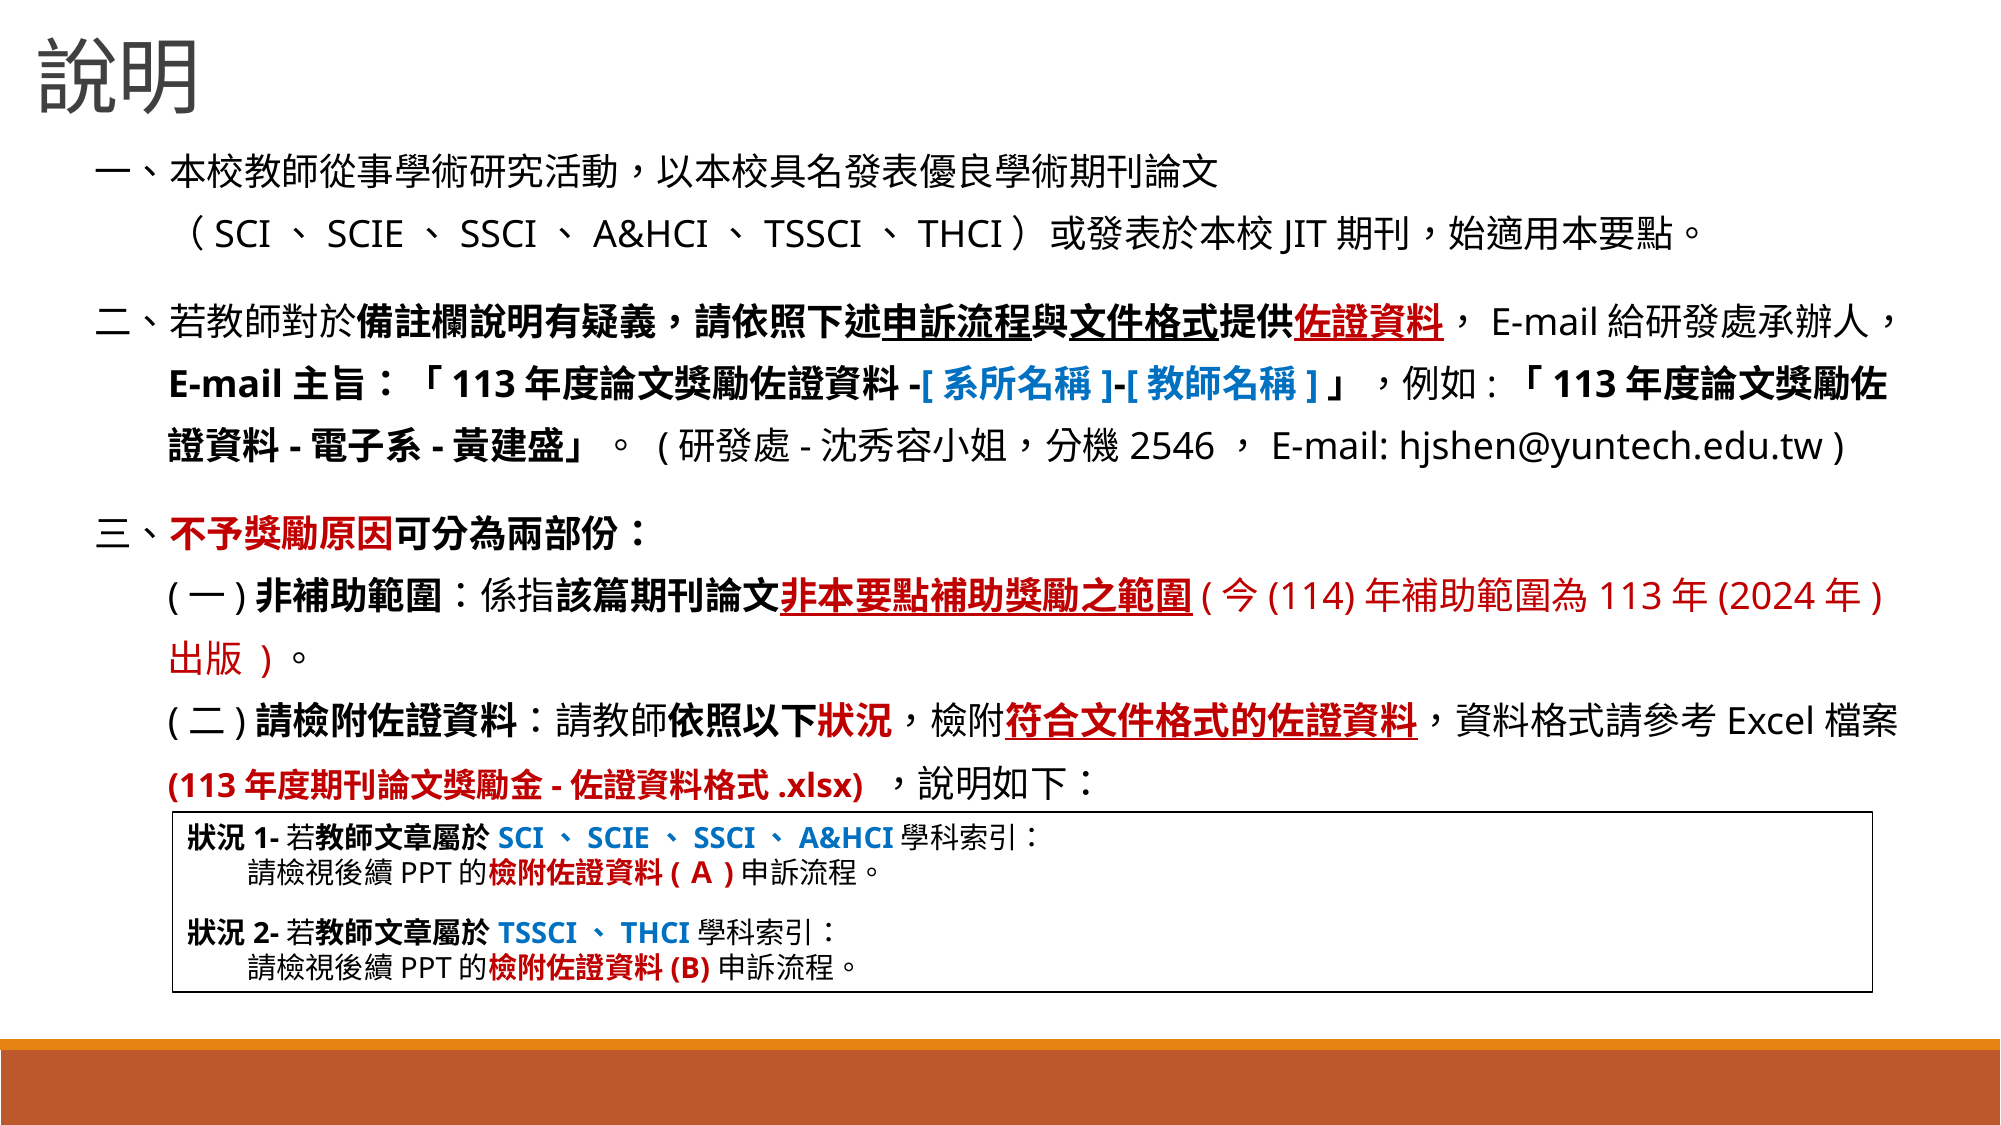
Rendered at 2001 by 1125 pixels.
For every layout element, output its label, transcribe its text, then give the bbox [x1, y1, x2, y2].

title 說明 [20, 17, 1671, 133]
text_box 一、本校教師從事學術研究活動，以本校具名發表優良學術期刊論文（SCI、SCIE、SSCI、A&HCI、TSSCI、THCI）或發表於本校JIT期刊，始適用本要點。 二、若教師對於備註欄說明有疑義，請依照下述申訴流程與文件格式提供佐證資料，E-mail給研發處承辦人，E-mail主旨：「113年度論文獎勵佐證資料-[系所名稱]-[教師名稱]」，例如:「113年度論文獎勵佐證資料-電子系-黃建盛」。 (研發處-沈秀容小姐，分機2546，E-mail: hjshen@yuntech.edu.tw ) 三、不予獎勵原因可分為兩部份： (一)非補助範圍：係指該篇期刊論文非本要點補助獎勵之範圍(今(114)年補助範圍為113年(2024年)出版 )。 (二)請檢附佐證資料：請教師依照以下狀況，檢附符合文件格式的佐證資料，資料格式請參考Excel檔案(113年度期刊論文獎勵金-佐證資料格式.xlsx) ，說明如下： [79, 122, 1941, 812]
text_box 狀況1-若教師文章屬於SCI、SCIE、SSCI、A&HCI學科索引： 請檢視後續PPT的檢附佐證資料(Ａ)申訴流程。 狀況2-若教師文章屬於TSSCI、THCI學科索引： 請檢視後續PPT的檢附佐證資料(B)申訴流程。 [173, 812, 1872, 992]
